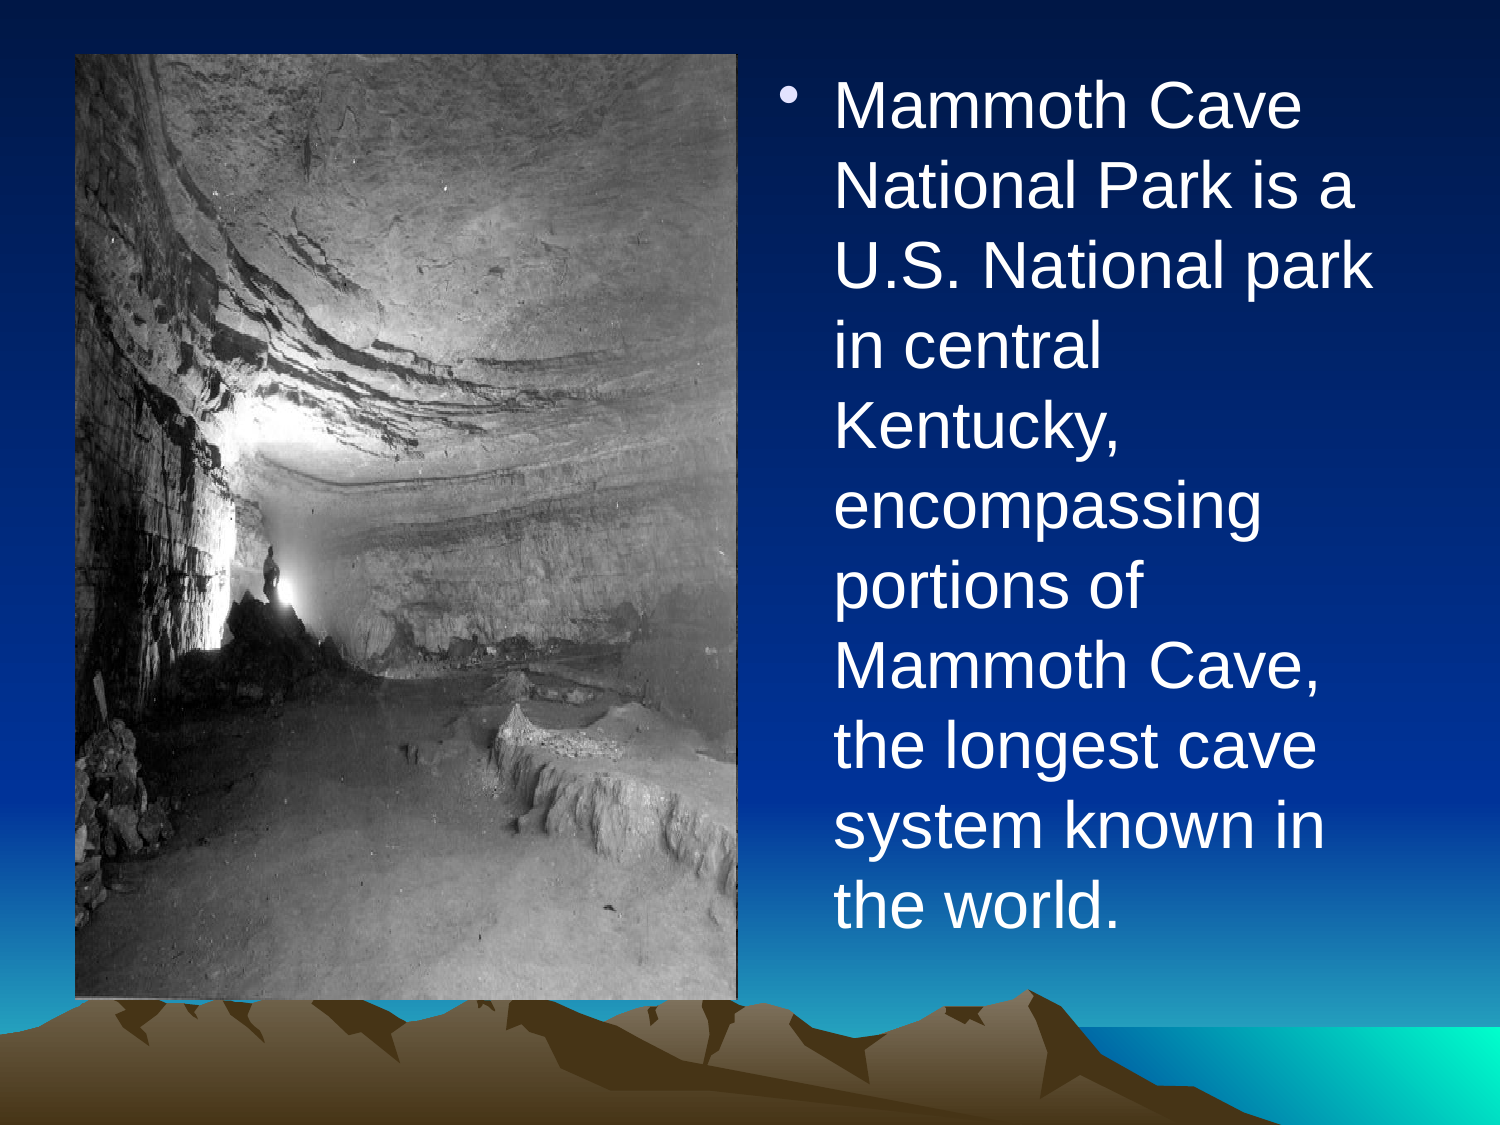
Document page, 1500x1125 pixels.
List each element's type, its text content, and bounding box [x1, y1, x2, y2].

picture [75, 54, 738, 1000]
list Mammoth Cave National Park is a U.S. National park in central Kentucky, encompassing portions of Mammoth Cave, the longest cave system known in the world. [762, 54, 1425, 1000]
